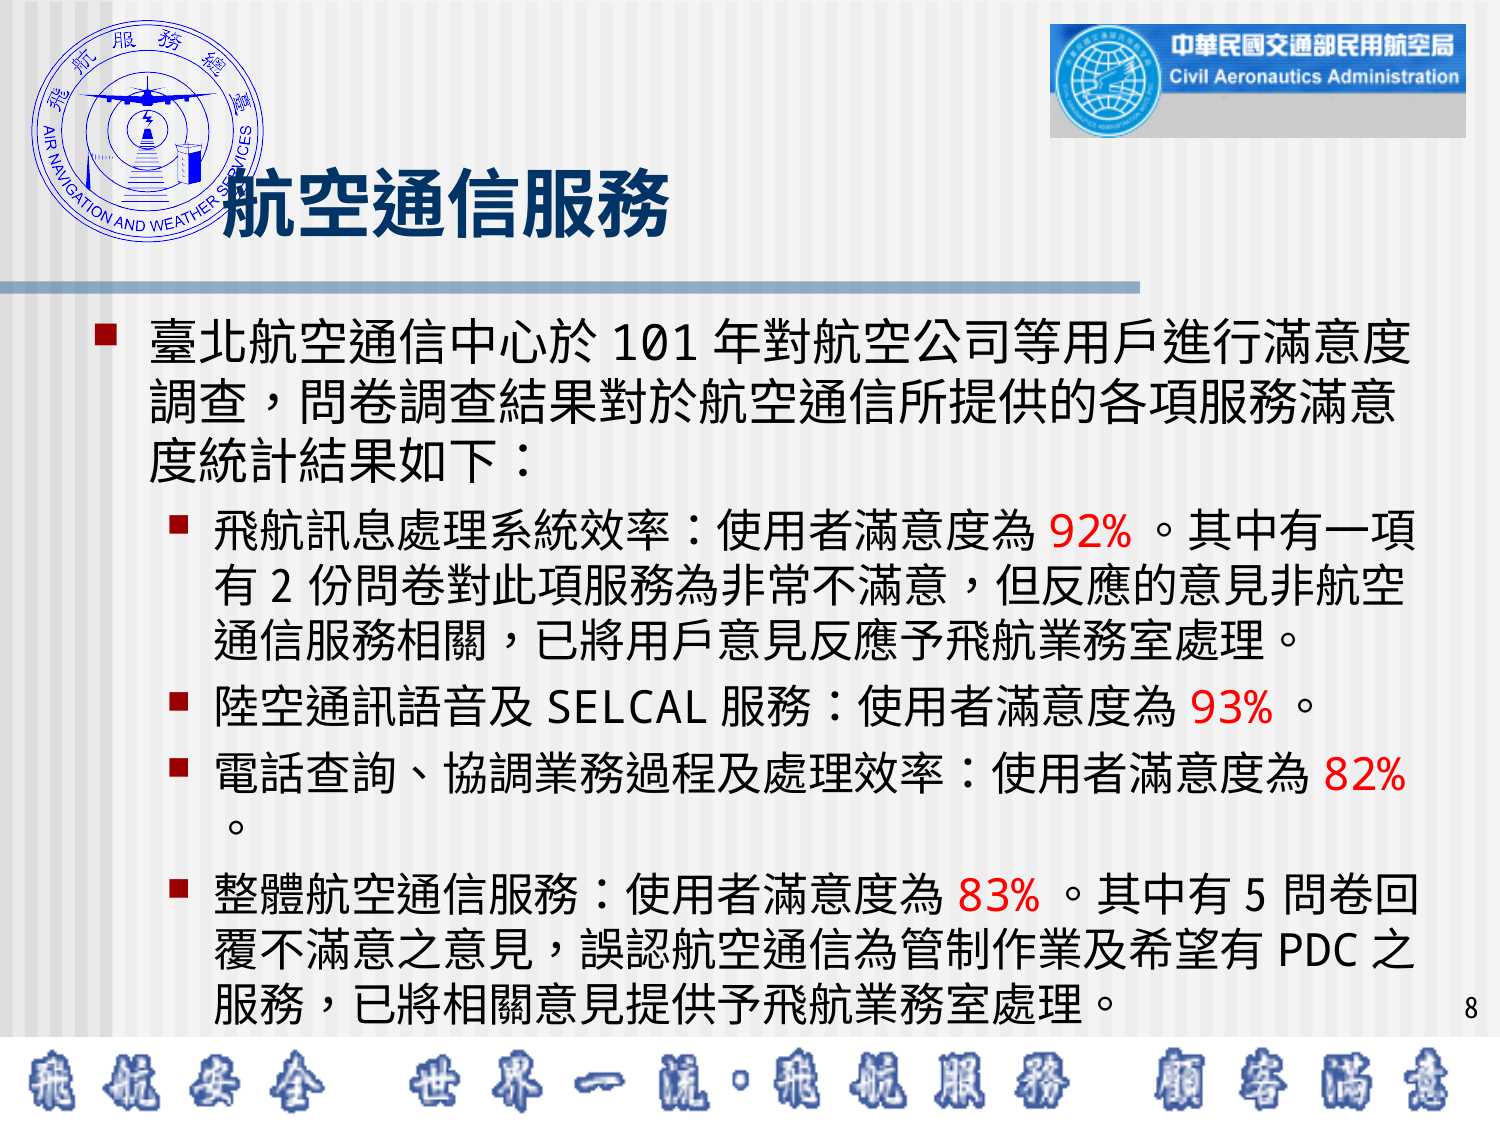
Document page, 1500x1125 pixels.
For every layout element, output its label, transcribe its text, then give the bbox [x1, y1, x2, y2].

list 臺北航空通信中心於101年對航空公司等用戶進行滿意度調查，問卷調查結果對於航空通信所提供的各項服務滿意度統計結果如下： 飛航訊息處理系統效率：使用者滿意度為92%。其中有一項有2份問卷對此項服務為非常不滿意，但反應的意見非航空通信服務相關，已將用戶意見反應予飛航業務室處理。 陸空通訊語音及SELCAL服務：使用者滿意度為93%。 電話查詢、協調業務過程及處理效率：使用者滿意度為82%。 整體航空通信服務：使用者滿意度為83%。其中有5問卷回覆不滿意之意見，誤認航空通信為管制作業及希望有PDC之服務，已將相關意見提供予飛航業務室處理。 [76, 302, 1459, 1047]
text_box <編號> [1181, 964, 1495, 1040]
title 航空通信服務 [206, 148, 1500, 255]
